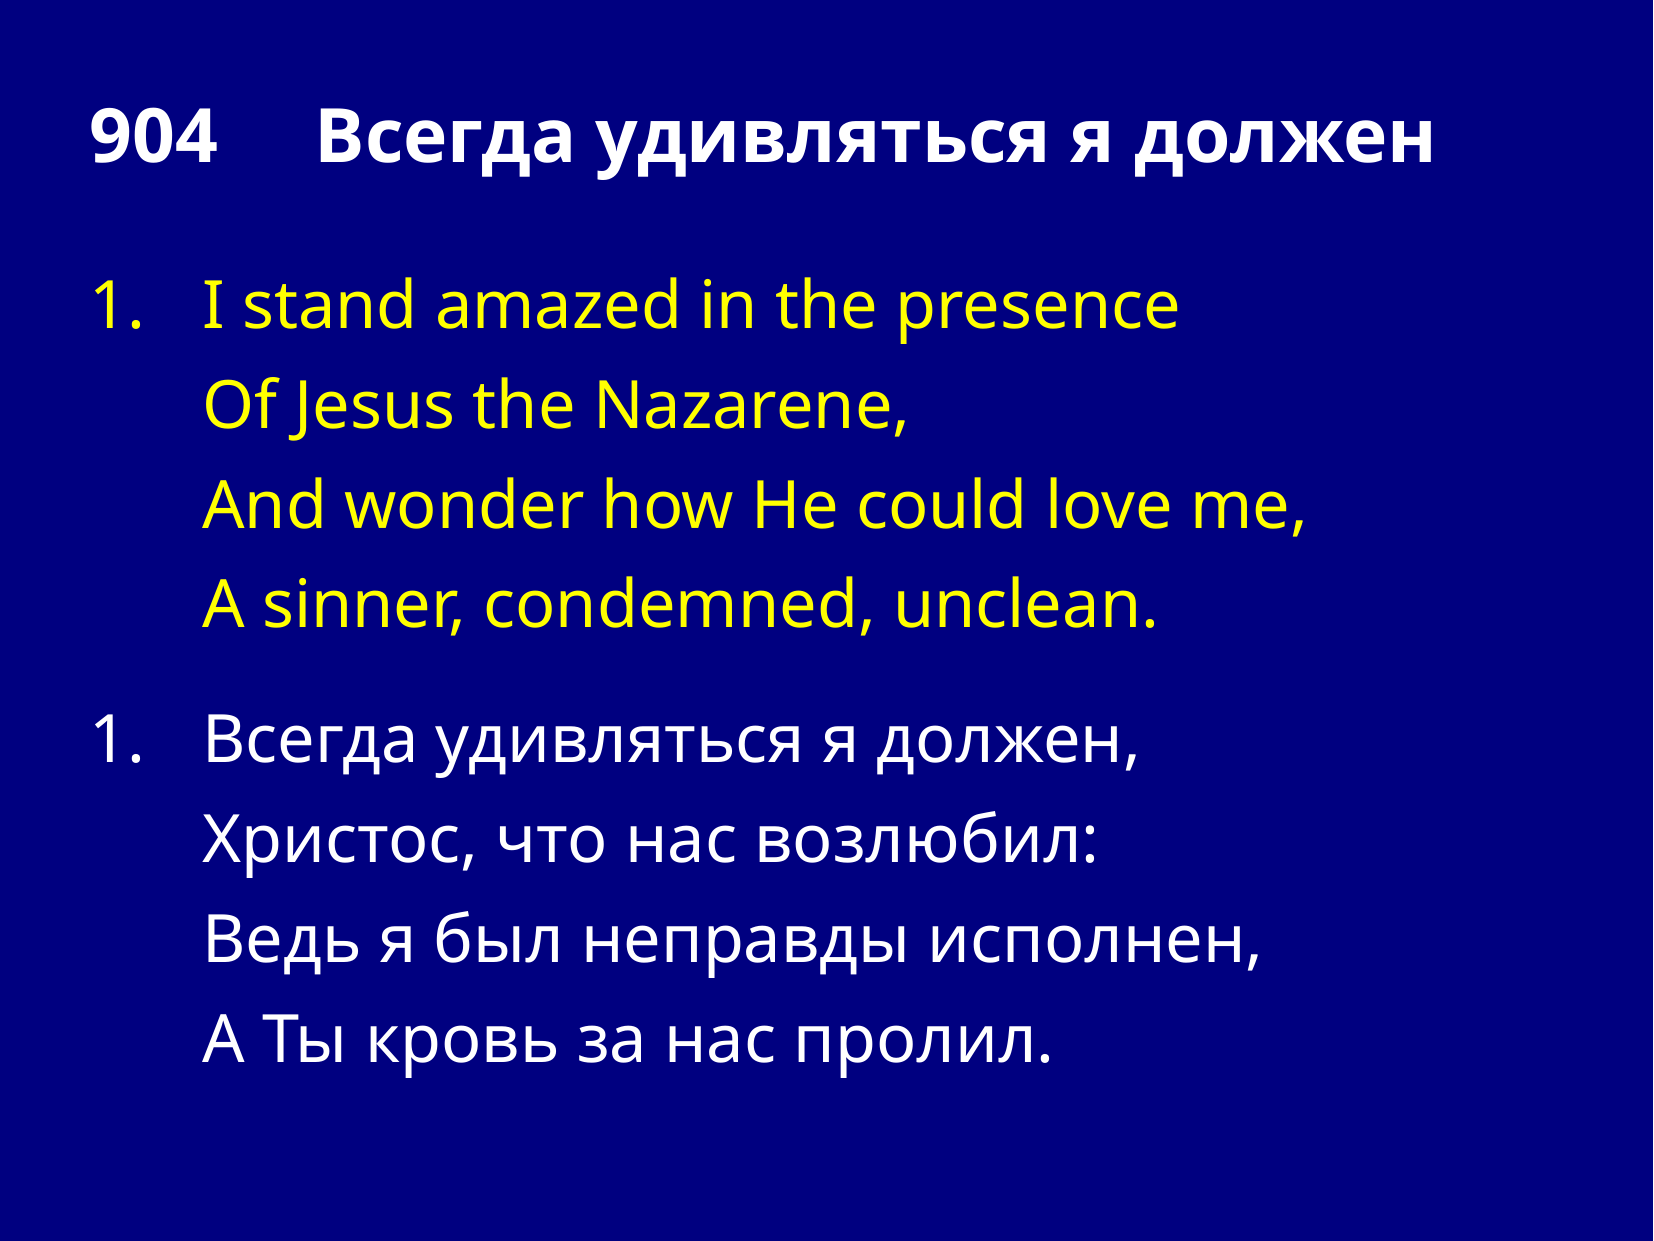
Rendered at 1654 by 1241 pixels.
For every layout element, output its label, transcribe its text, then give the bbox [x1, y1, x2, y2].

text_box 904 Всегда удивляться я должен [75, 75, 1613, 188]
text_box 1. Всегда удивляться я должен, Христос, что нас возлюбил: Ведь я был неправды исполнен, А Ты кровь за нас пролил. [75, 675, 1576, 1163]
text_box 1. I stand amazed in the presence Of Jesus the Nazarene, And wonder how He could love me, A sinner, condemned, unclean. [75, 188, 1576, 638]
